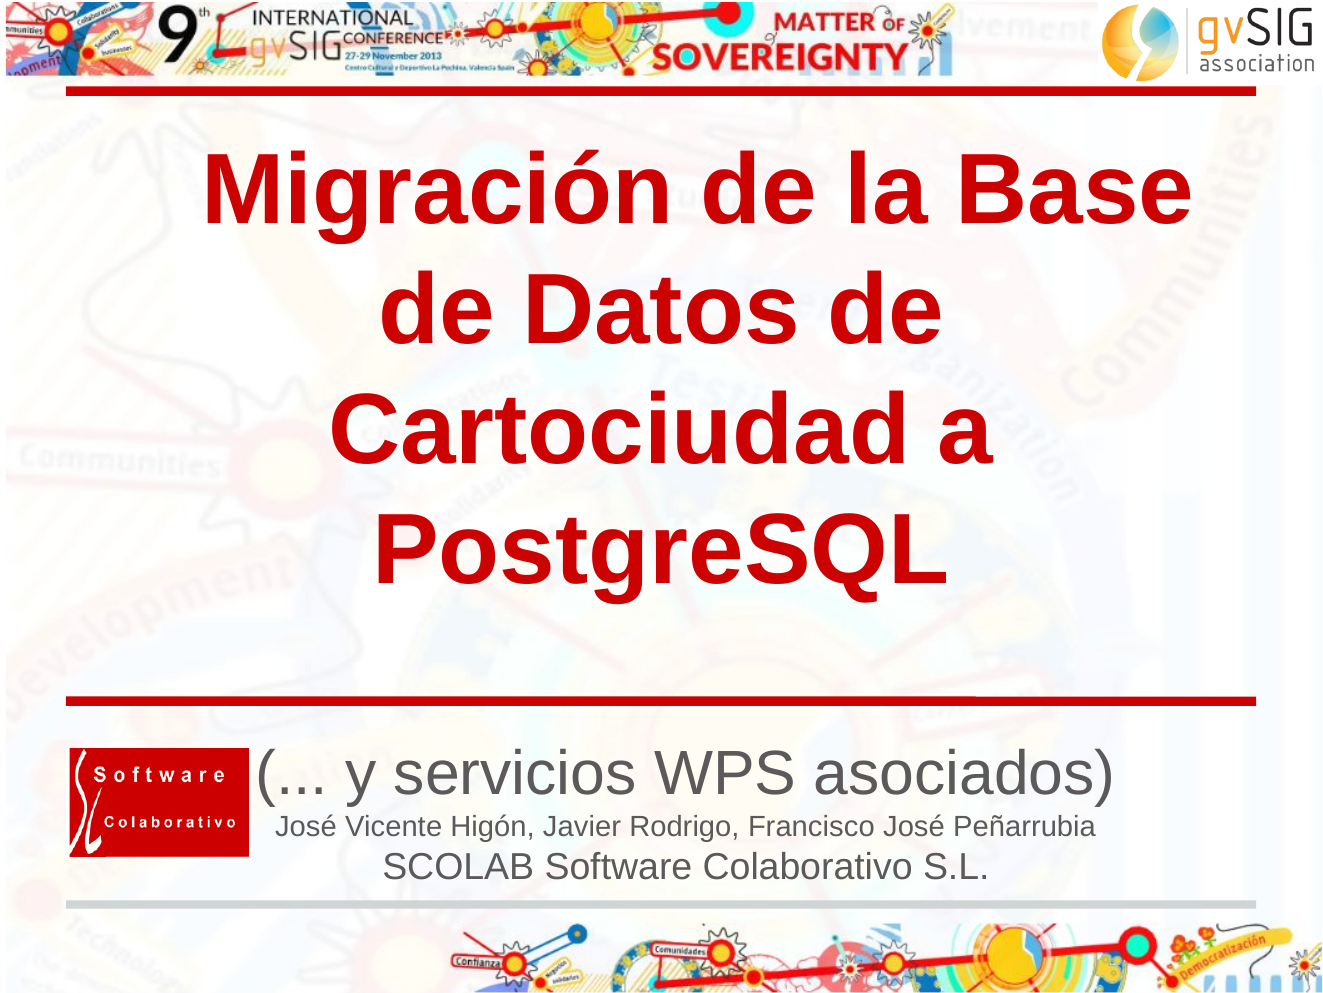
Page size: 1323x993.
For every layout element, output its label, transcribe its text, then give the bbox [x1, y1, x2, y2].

subtitle (... y servicios WPS asociados) José Vicente Higón, Javier Rodrigo, Francisco José Peñarrubia SCOLAB Software Colaborativo S.L. [66, 717, 1257, 955]
title Migración de la Base de Datos de Cartociudad a PostgreSQL [66, 108, 1257, 690]
picture [5, 2, 1323, 993]
